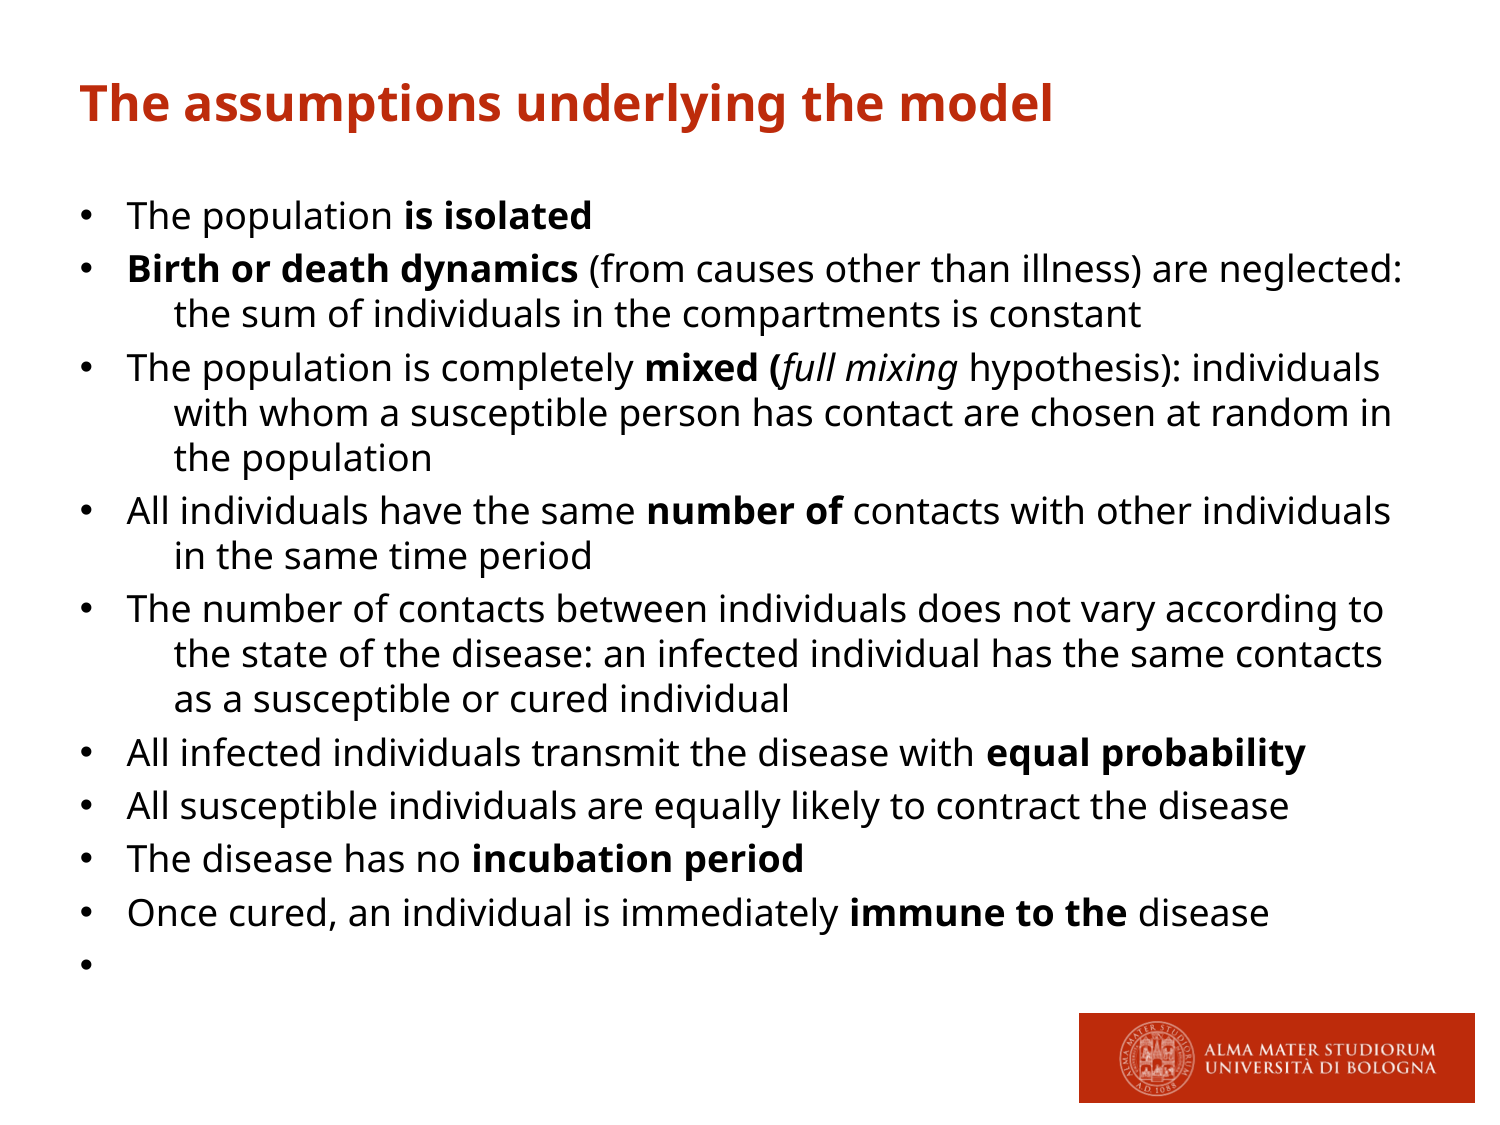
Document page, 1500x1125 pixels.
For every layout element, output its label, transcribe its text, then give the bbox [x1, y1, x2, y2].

list The population is isolated Birth or death dynamics (from causes other than illness) are neglected: the sum of individuals in the compartments is constant The population is completely mixed (full mixing hypothesis): individuals with whom a susceptible person has contact are chosen at random in the population All individuals have the same number of contacts with other individuals in the same time period The number of contacts between individuals does not vary according to the state of the disease: an infected individual has the same contacts as a susceptible or cured individual All infected individuals transmit the disease with equal probability All susceptible individuals are equally likely to contract the disease The disease has no incubation period Once cured, an individual is immediately immune to the disease [64, 184, 1447, 1000]
list The assumptions underlying the model [64, 78, 1447, 184]
